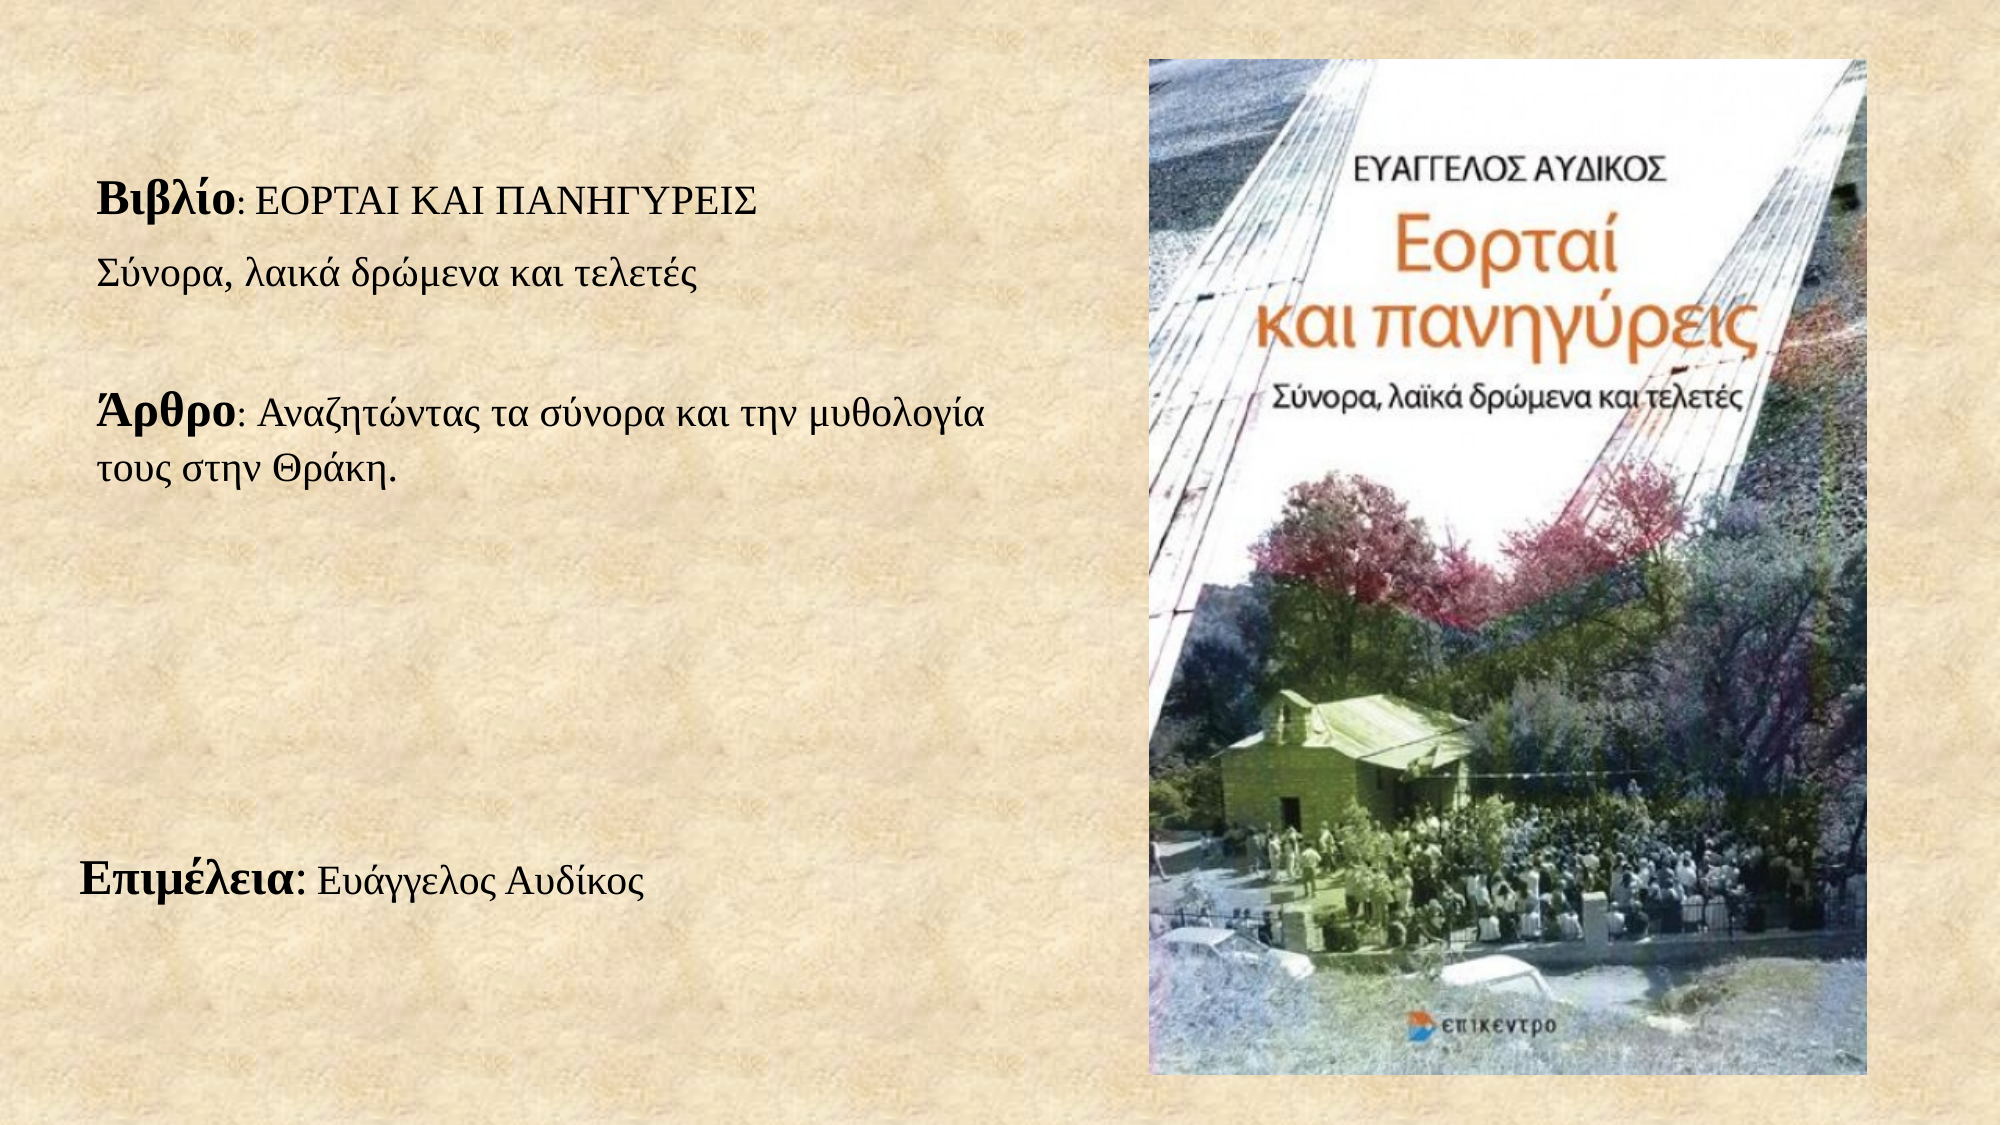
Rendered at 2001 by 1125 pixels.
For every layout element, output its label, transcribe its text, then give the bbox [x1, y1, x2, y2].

text_box Επιμέλεια: Ευάγγελος Αυδίκος [64, 833, 659, 912]
text_box Βιβλίο: ΕΟΡΤΑΙ ΚΑΙ ΠΑΝΗΓΥΡΕΙΣ Σύνορα, λαικά δρώμενα και τελετές [81, 153, 1081, 303]
text_box Άρθρο: Αναζητώντας τα σύνορα και την μυθολογία τους στην Θράκη. [81, 365, 1081, 498]
picture [1149, 59, 1867, 1075]
